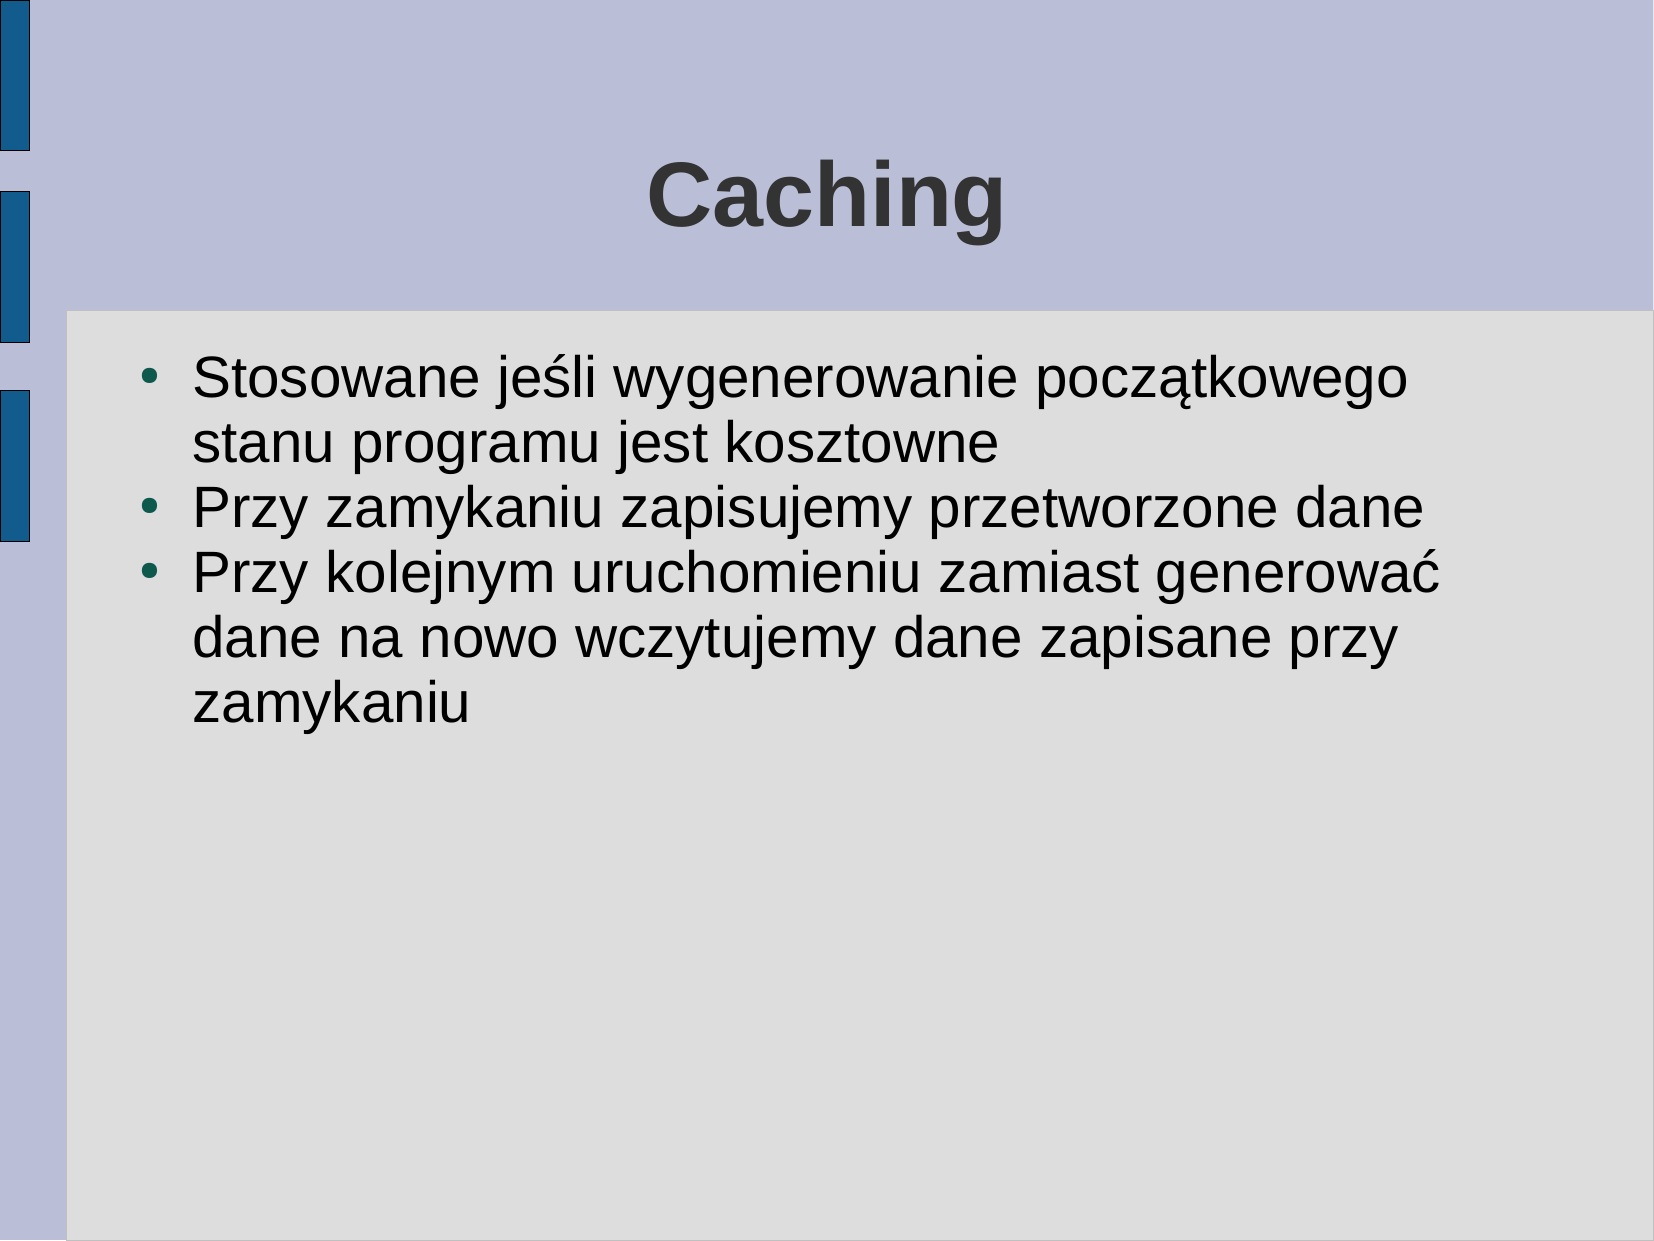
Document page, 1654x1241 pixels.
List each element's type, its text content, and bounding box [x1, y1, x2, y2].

title Caching [121, 91, 1534, 299]
list Stosowane jeśli wygenerowanie początkowego stanu programu jest kosztowne Przy zamykaniu zapisujemy przetworzone dane Przy kolejnym uruchomieniu zamiast generować dane na nowo wczytujemy dane zapisane przy zamykaniu [121, 344, 1534, 1127]
